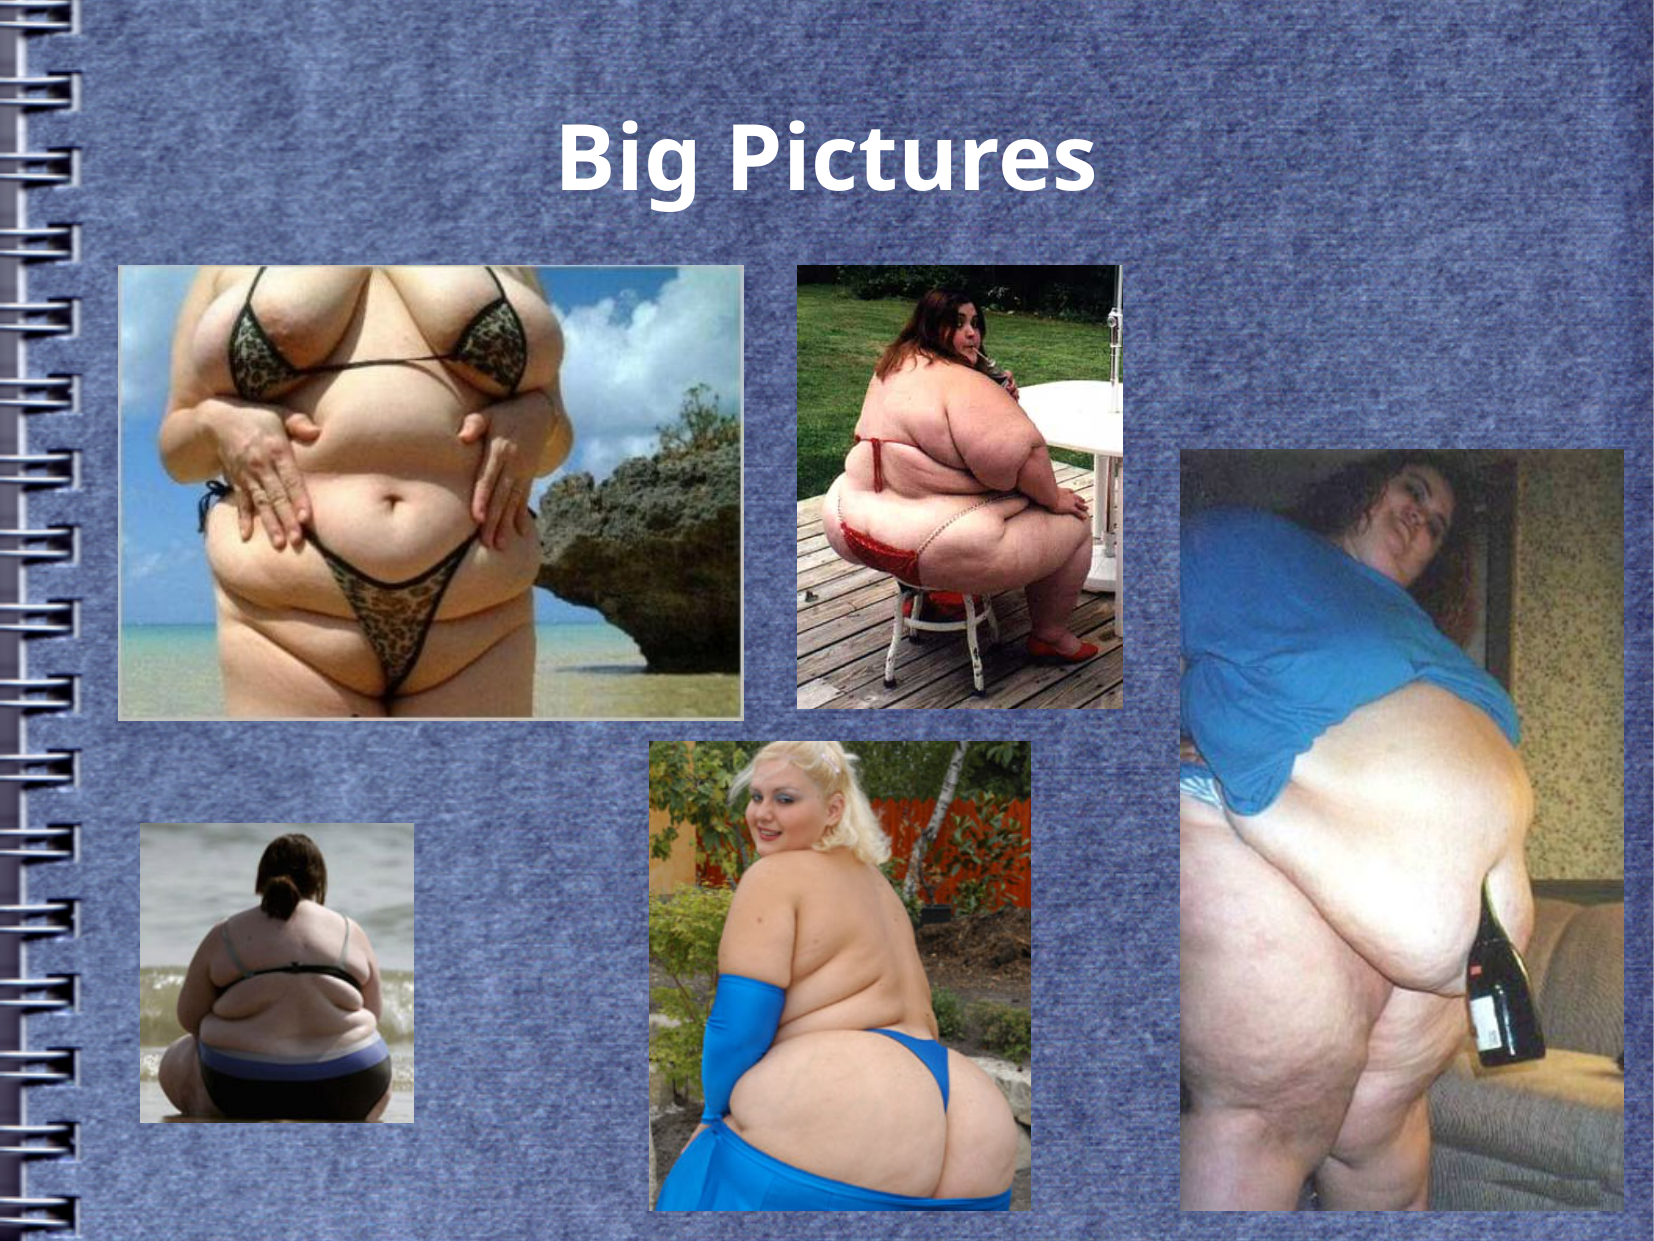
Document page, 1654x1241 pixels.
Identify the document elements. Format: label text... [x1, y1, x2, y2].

picture [0, 0, 1654, 1241]
title Big Pictures [82, 49, 1571, 257]
